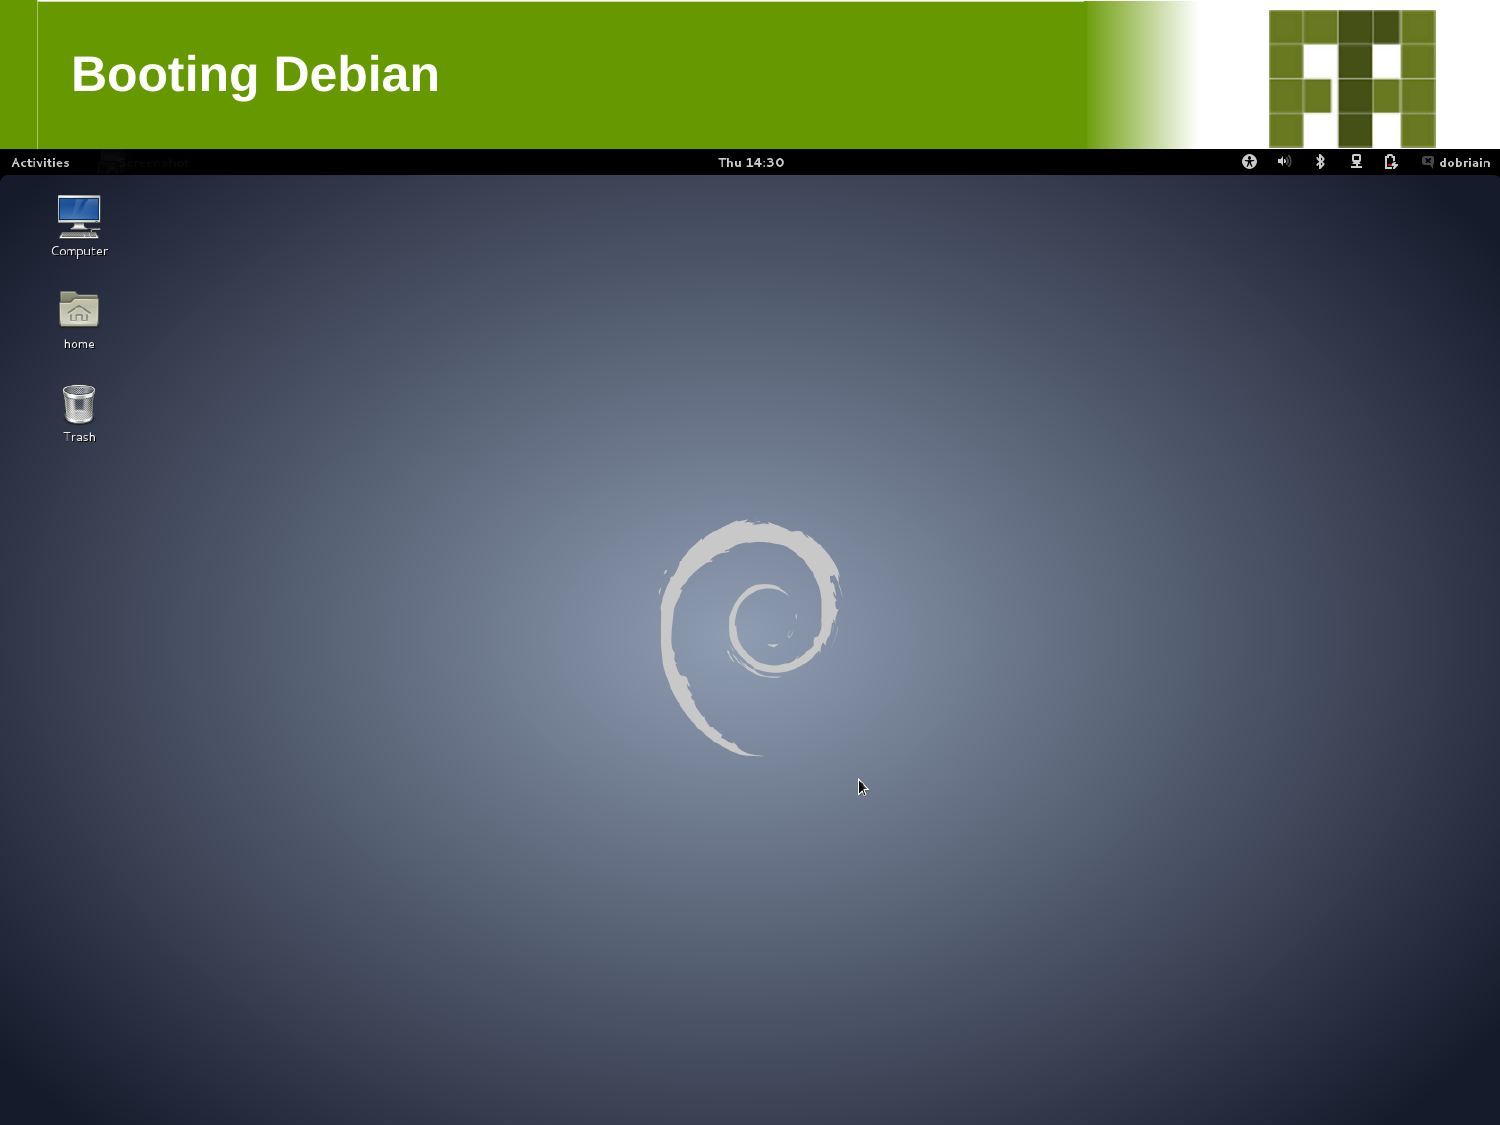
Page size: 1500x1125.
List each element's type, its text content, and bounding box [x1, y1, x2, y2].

picture [1269, 10, 1436, 148]
title Booting Debian [56, 1, 1107, 149]
picture [0, 149, 1500, 1125]
